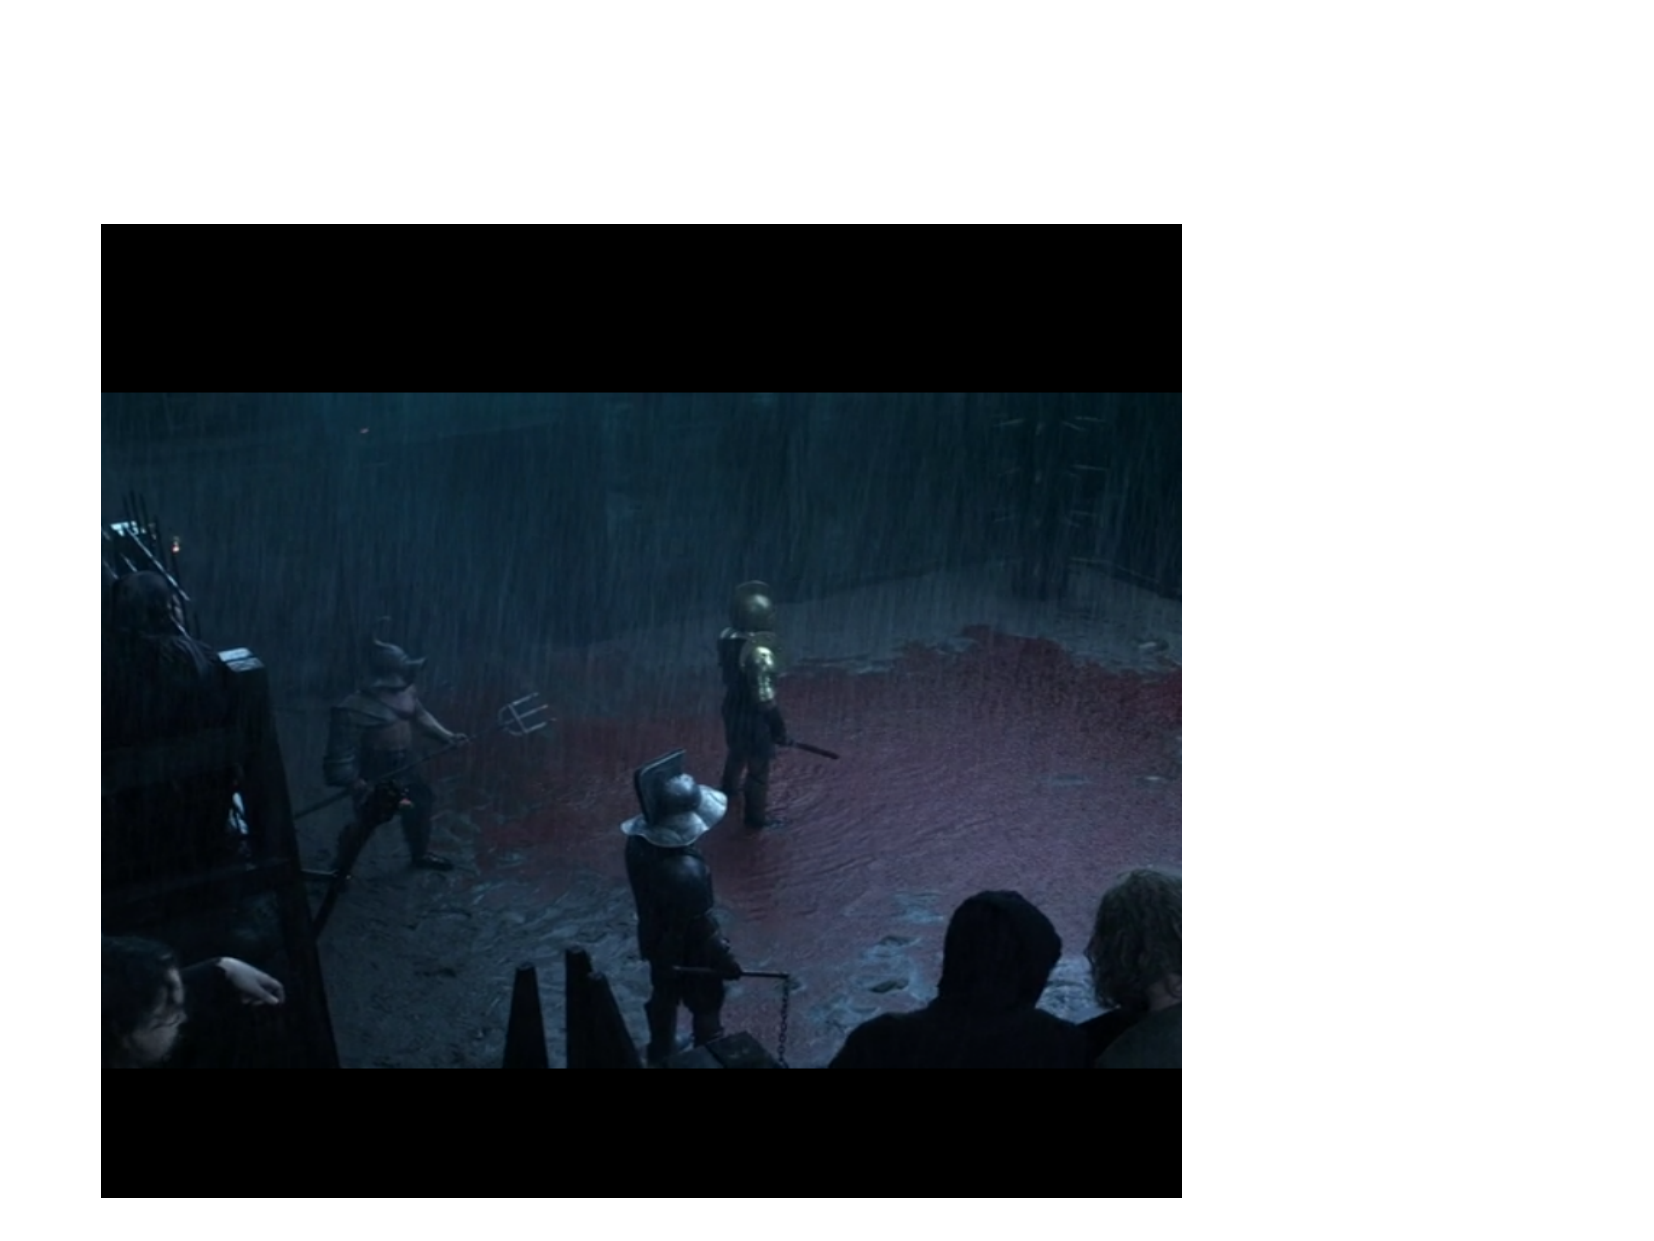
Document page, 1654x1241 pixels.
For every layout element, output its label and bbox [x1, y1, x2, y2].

picture [101, 224, 1182, 1198]
